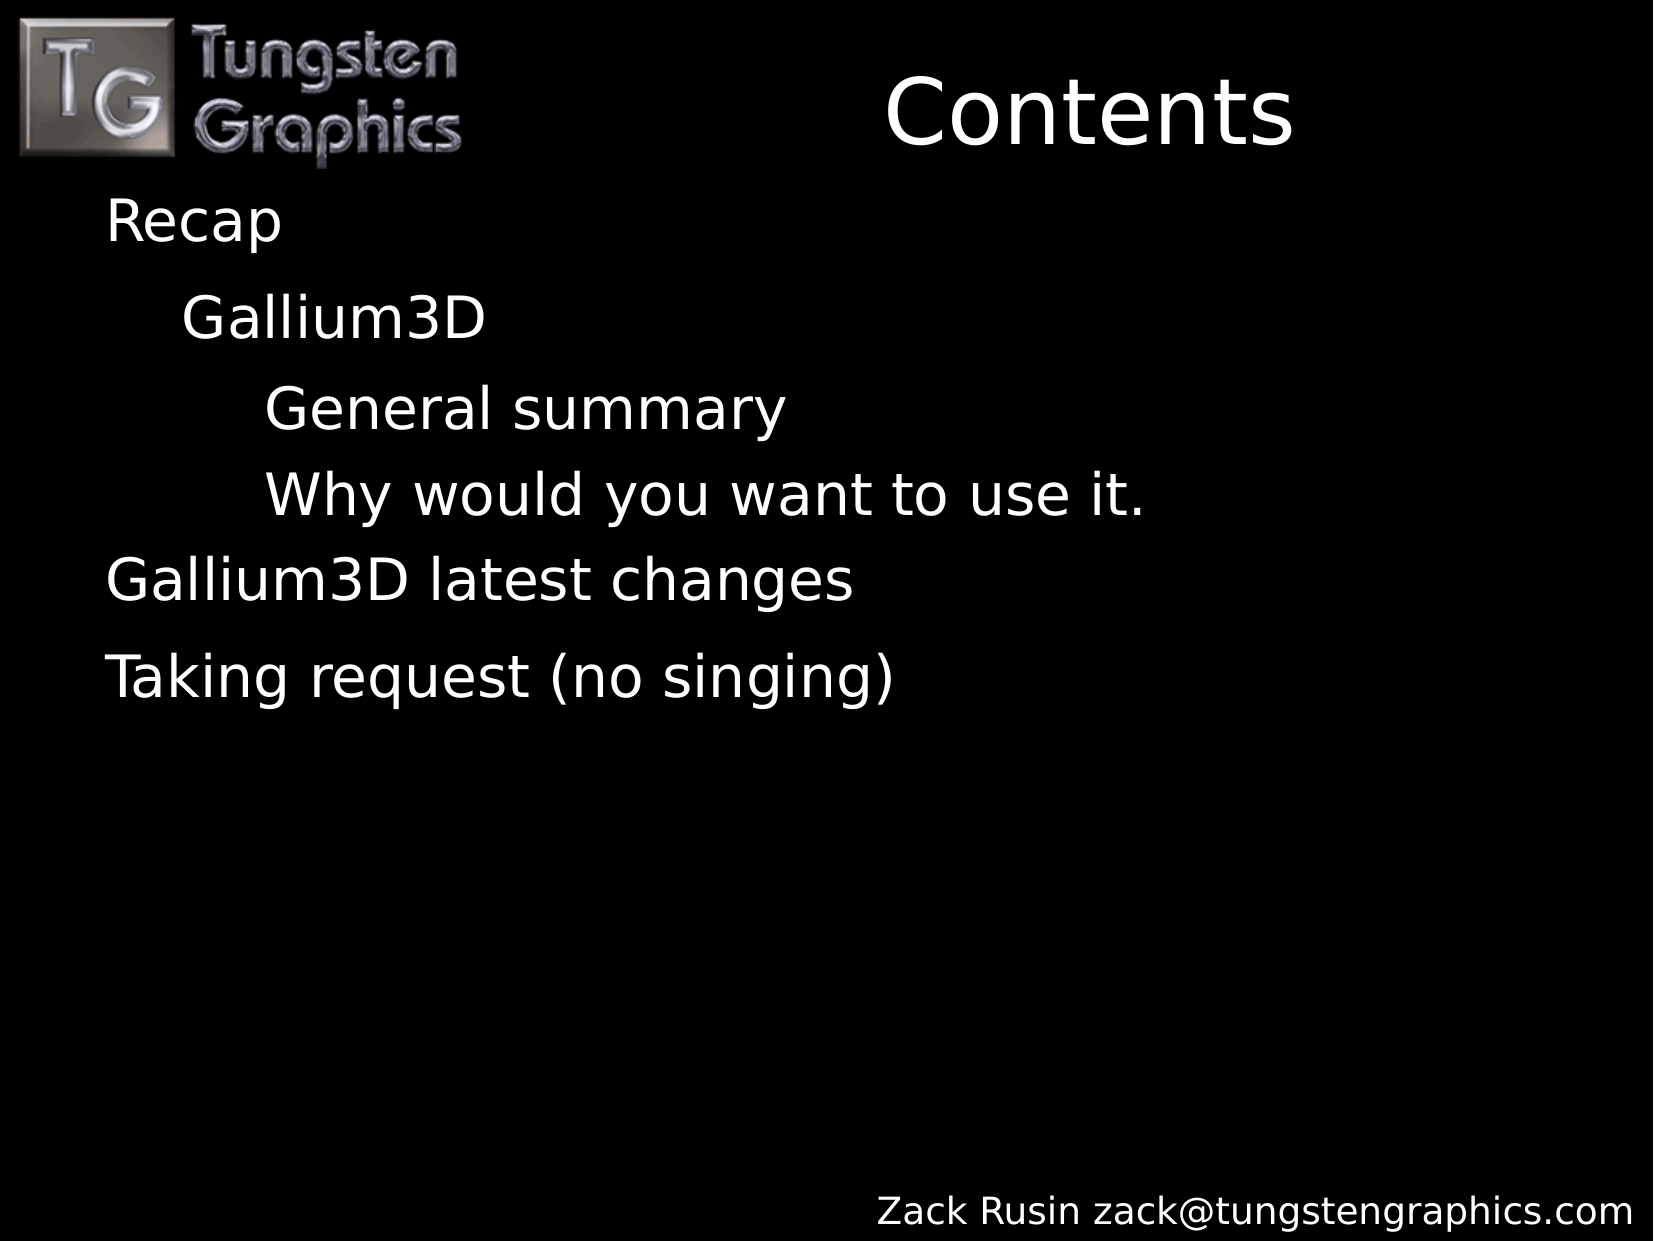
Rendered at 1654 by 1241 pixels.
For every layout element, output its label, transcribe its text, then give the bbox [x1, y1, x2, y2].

title Contents [567, 37, 1613, 188]
list Recap Gallium3D General summary Why would you want to use it. Gallium3D latest changes Taking request (no singing) [87, 187, 1576, 1163]
text_box Zack Rusin zack@tungstengraphics.com [787, 1182, 1651, 1241]
picture [0, 0, 555, 188]
